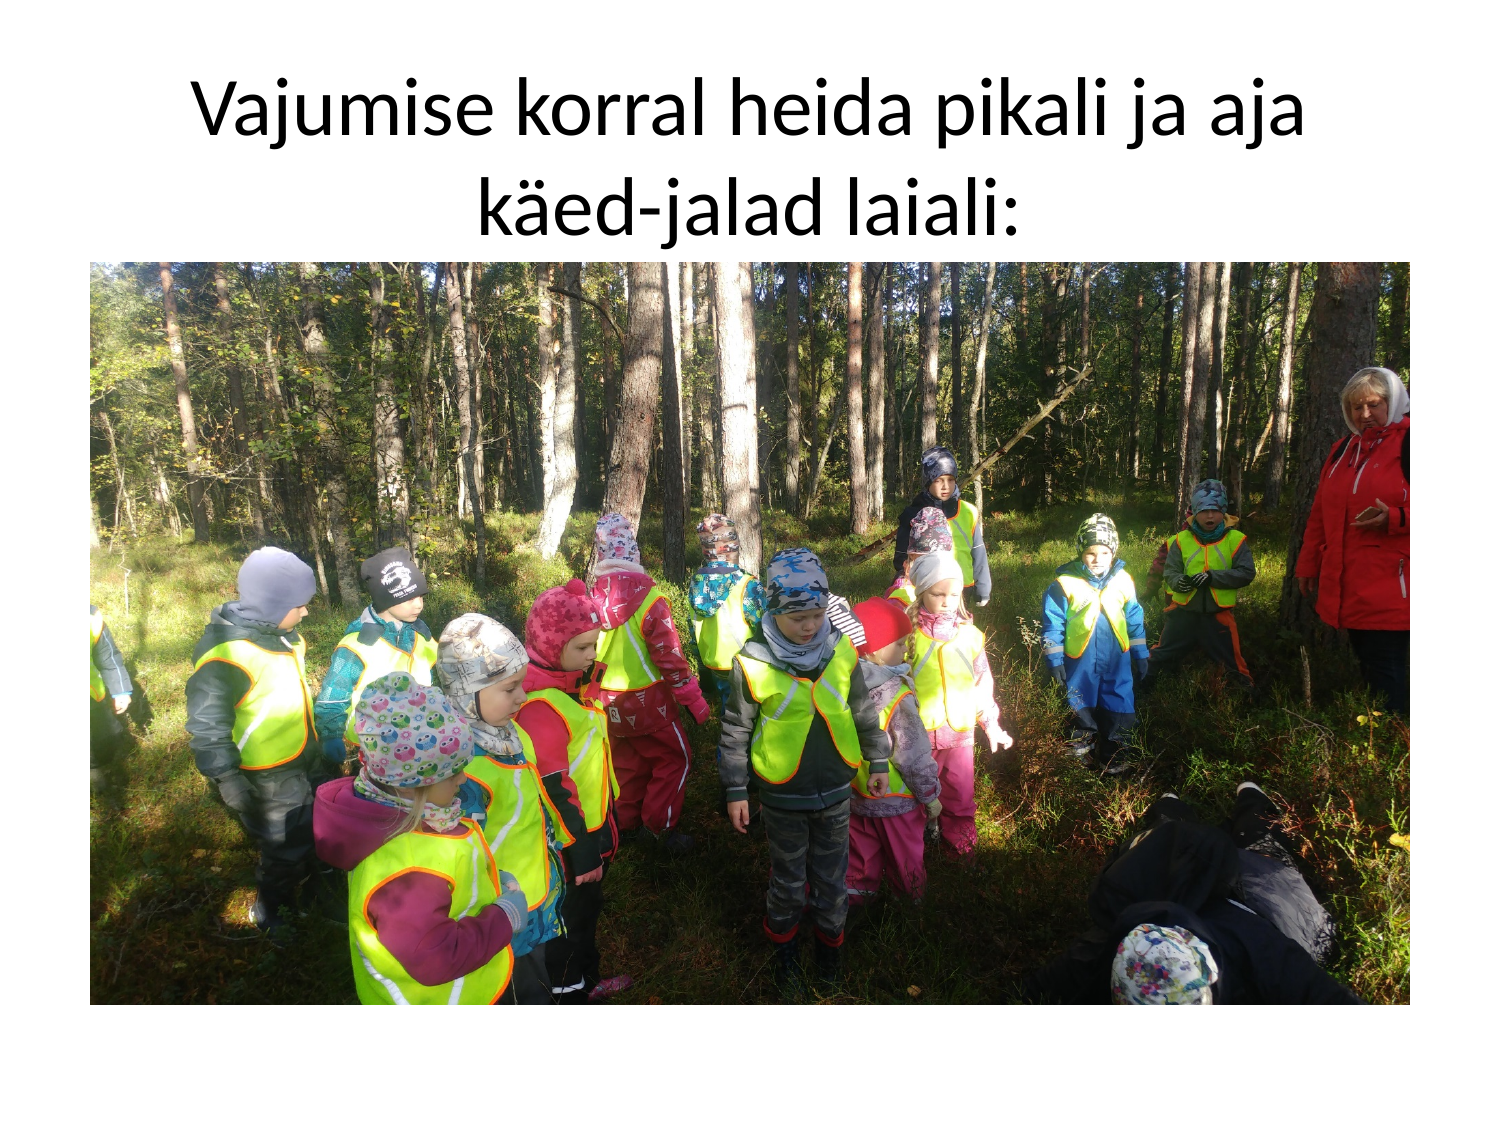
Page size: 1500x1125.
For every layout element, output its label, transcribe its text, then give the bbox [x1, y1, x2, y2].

picture [90, 262, 1410, 1005]
title Vajumise korral heida pikali ja aja käed-jalad laiali: [75, 45, 1426, 233]
